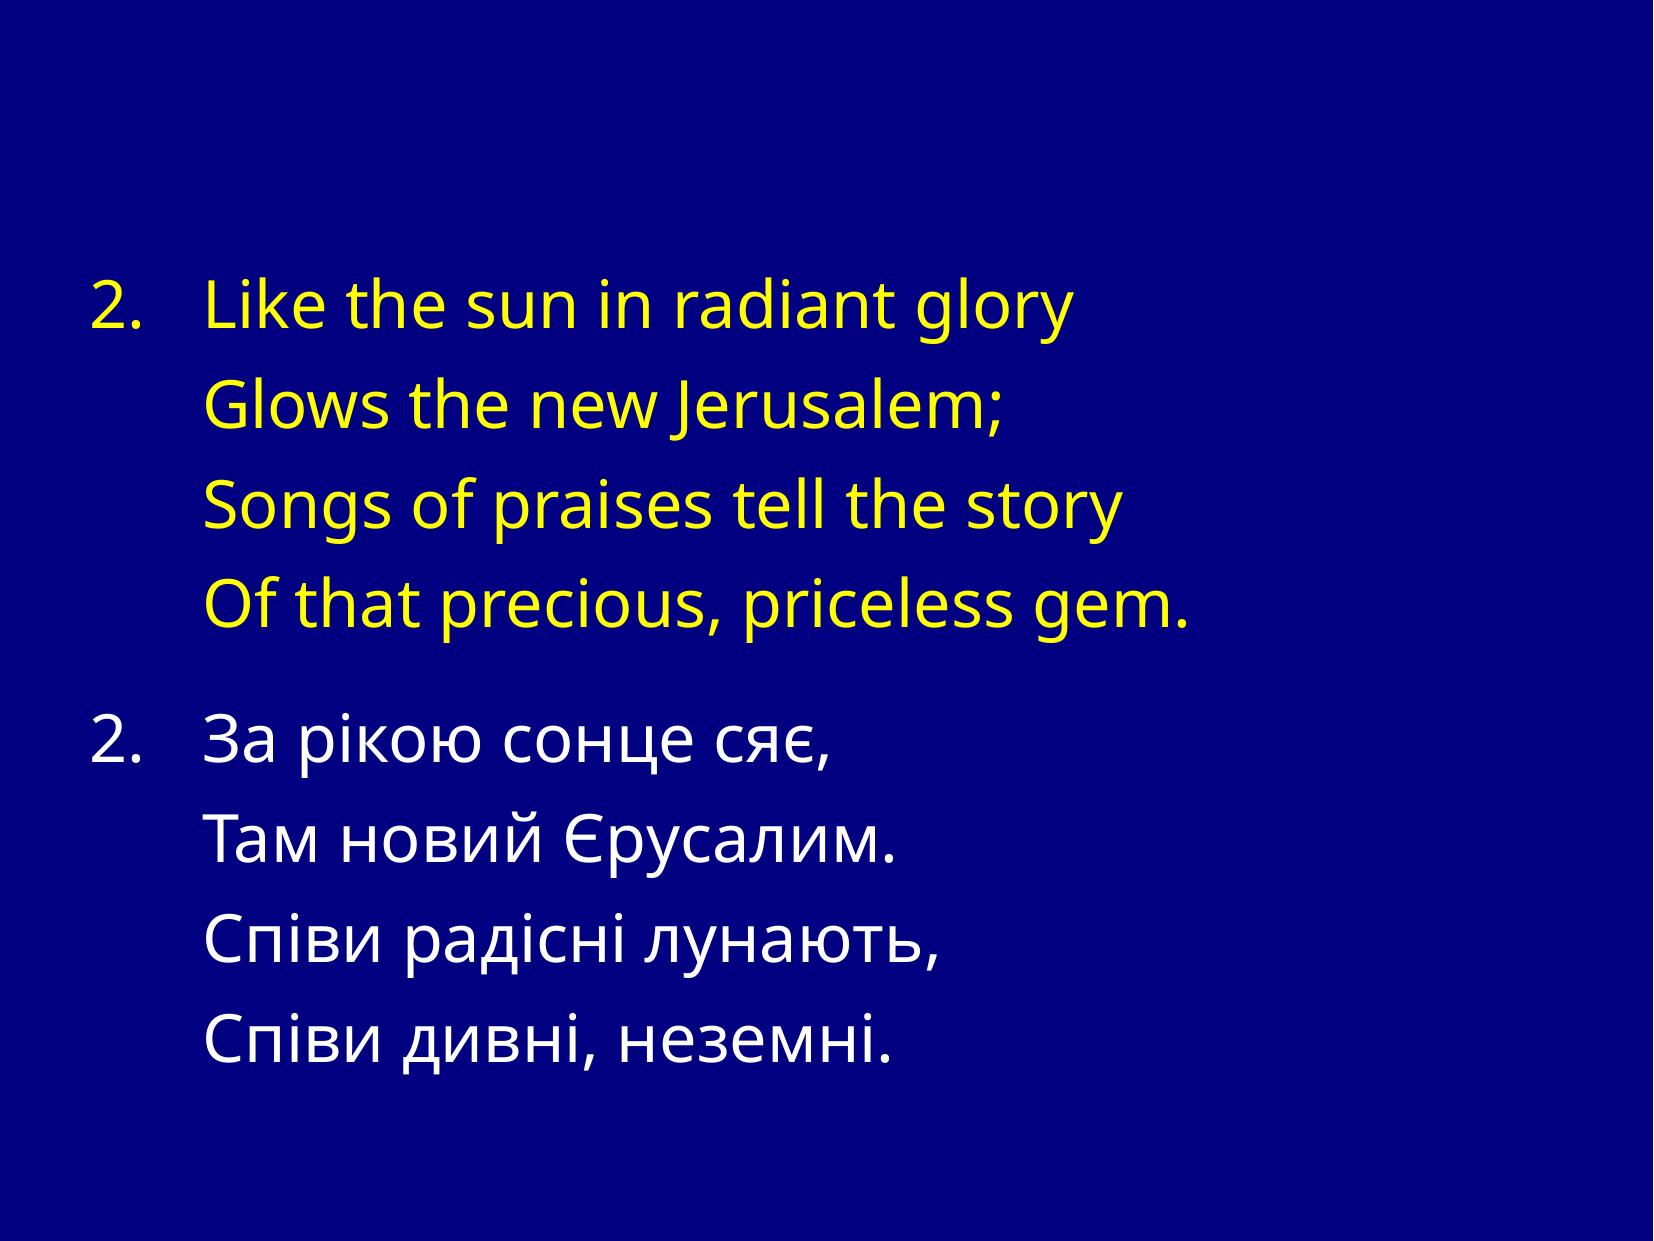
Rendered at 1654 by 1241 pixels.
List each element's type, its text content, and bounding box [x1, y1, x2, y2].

text_box 2. За рікою сонце сяє, Там новий Єрусалим. Співи радісні лунають, Співи дивні, неземні. [75, 675, 1576, 1163]
text_box 2. Like the sun in radiant glory Glows the new Jerusalem; Songs of praises tell the story Of that precious, priceless gem. [75, 150, 1576, 638]
